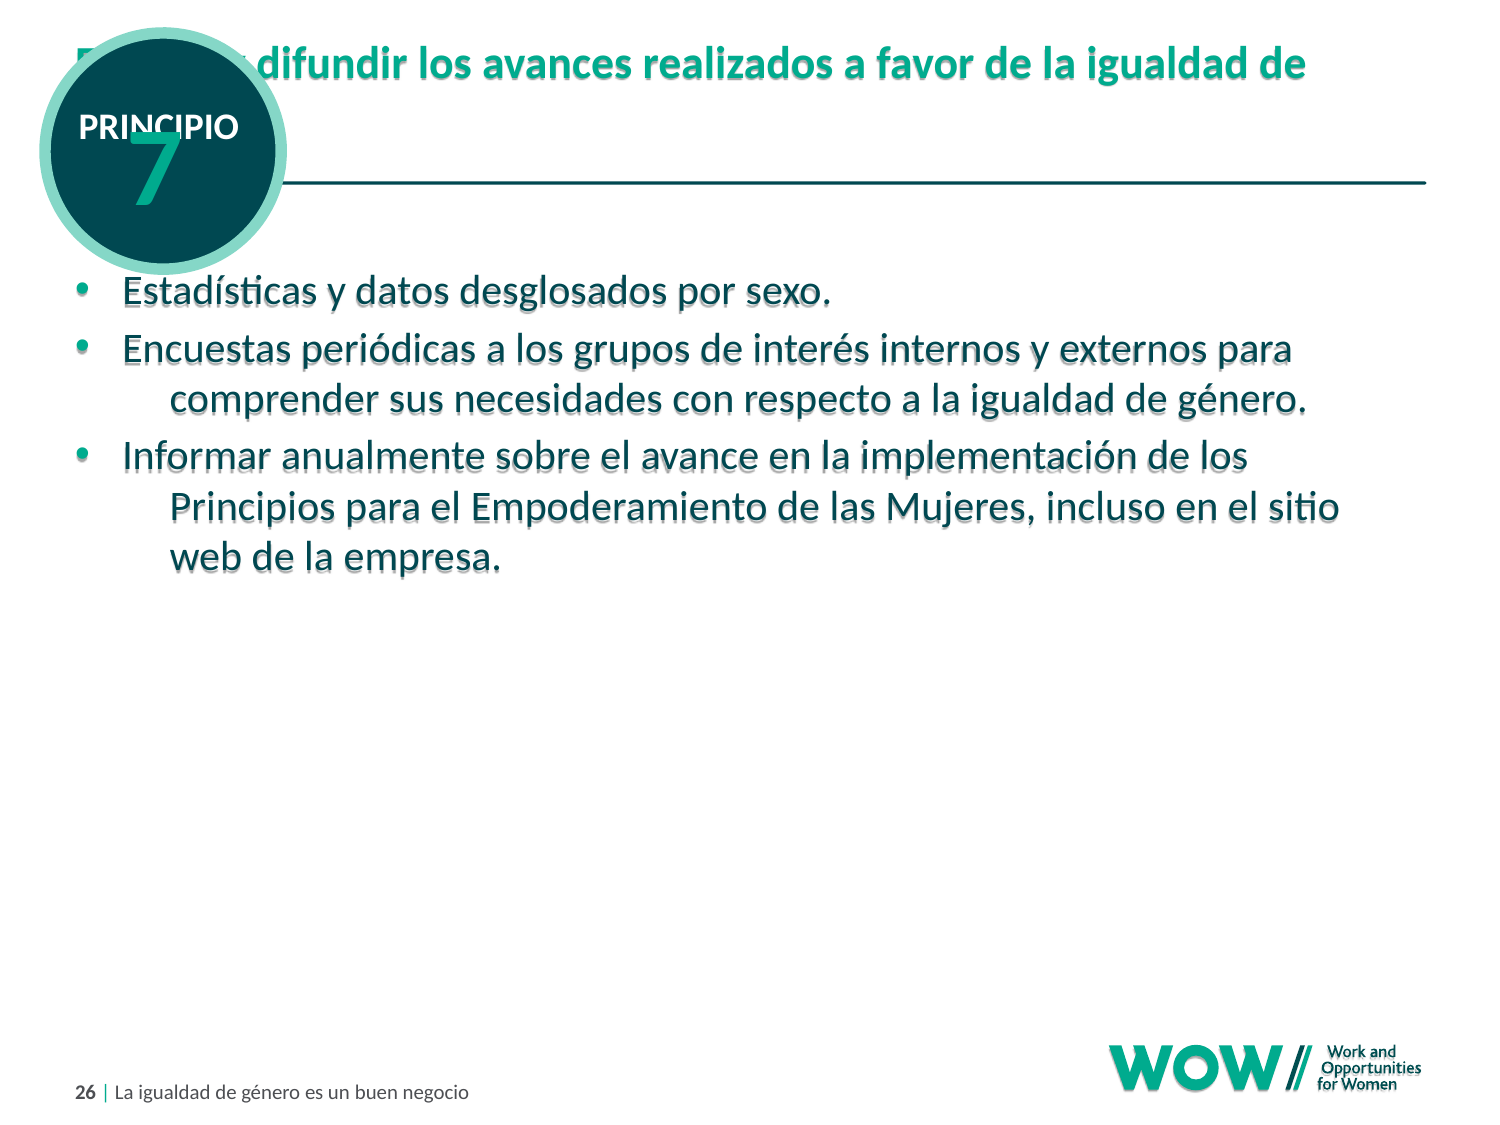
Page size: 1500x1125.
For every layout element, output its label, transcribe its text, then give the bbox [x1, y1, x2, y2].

text_box [78, 32, 244, 65]
text_box [64, 216, 262, 270]
title Evaluar y difundir los avances realizados a favor de la igualdad de género [342, 75, 1167, 190]
list Estadísticas y datos desglosados por sexo. Encuestas periódicas a los grupos de interés internos y externos para comprender sus necesidades con respecto a la igualdad de género. Informar anualmente sobre el avance en la implementación de los Principios para el Empoderamiento de las Mujeres, incluso en el sitio web de la empresa. [75, 342, 1267, 1009]
text_box PRINCIPIO 7 [29, 65, 297, 216]
text_box 26 | La igualdad de género es un buen negocio [75, 1045, 700, 1106]
